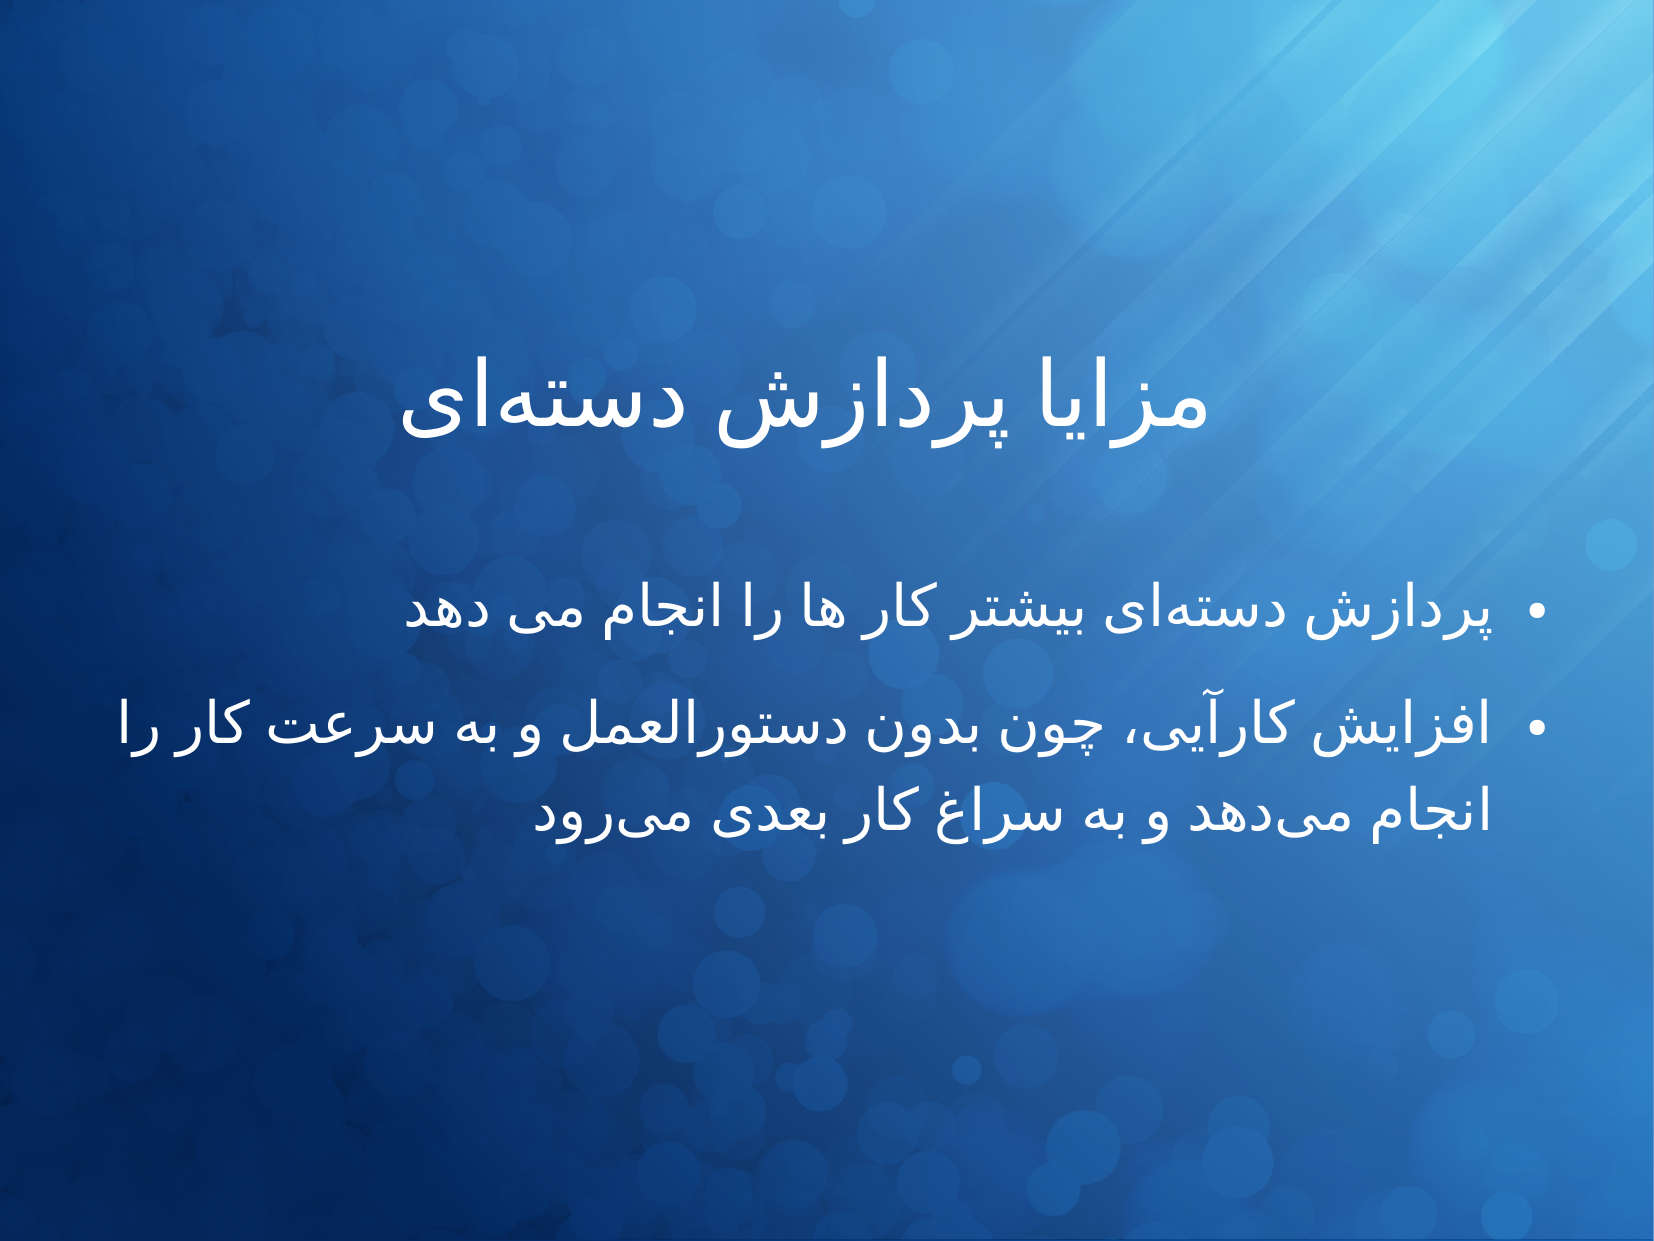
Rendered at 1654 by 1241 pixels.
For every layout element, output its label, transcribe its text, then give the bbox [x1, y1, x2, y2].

picture [0, 0, 1654, 1241]
list پردازش دسته‌ای بیشتر کار ها را انجام می دهد افزایش کارآیی، چون بدون دستورالعمل و به سرعت کار را انجام می‌دهد و به سراغ کار بعدی می‌رود [112, 562, 1566, 1088]
title مزایا پردازش دسته‌ای [112, 319, 1501, 488]
